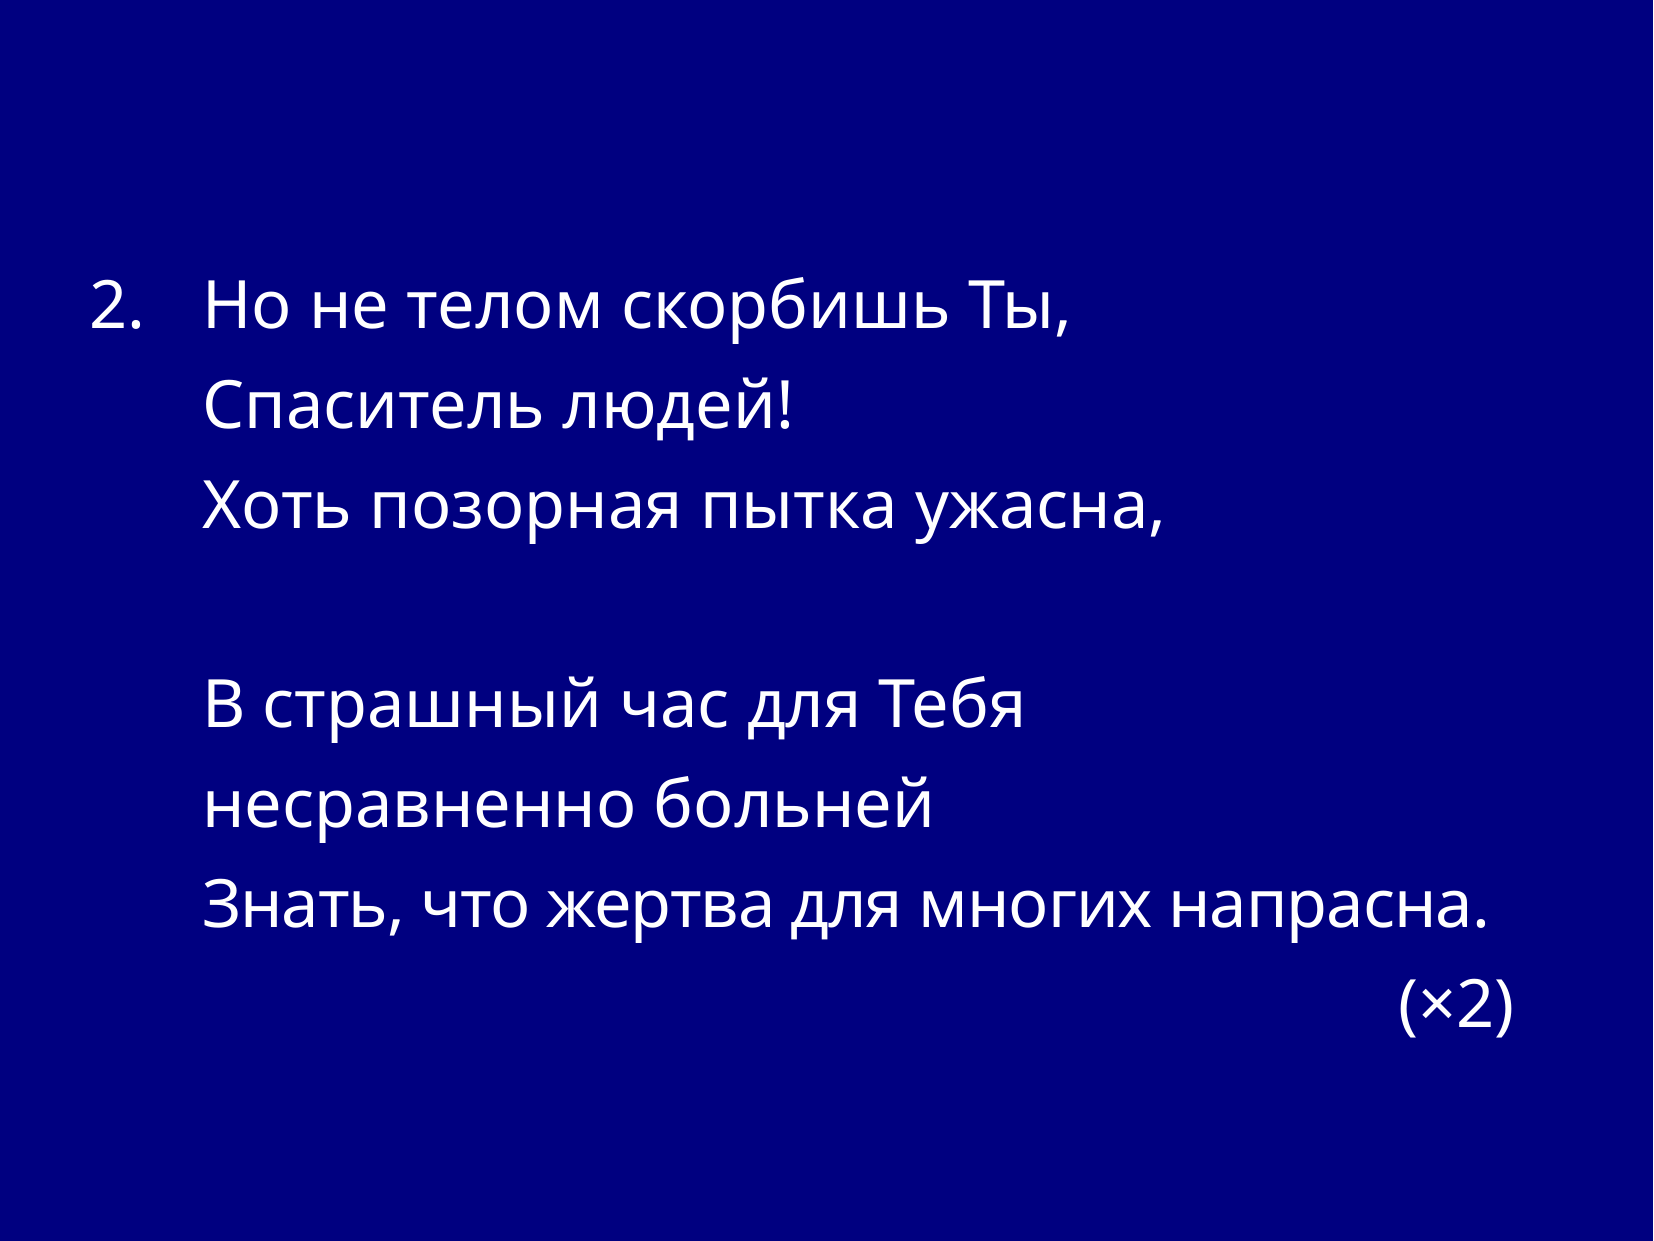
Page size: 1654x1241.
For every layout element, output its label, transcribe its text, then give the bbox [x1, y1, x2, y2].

text_box 2. Но не телом скорбишь Ты, Спаситель людей! Хоть позорная пытка ужасна, В страшный час для Тебя несравненно больней Знать, что жертва для многих напрасна. (×2) [75, 150, 1653, 1163]
